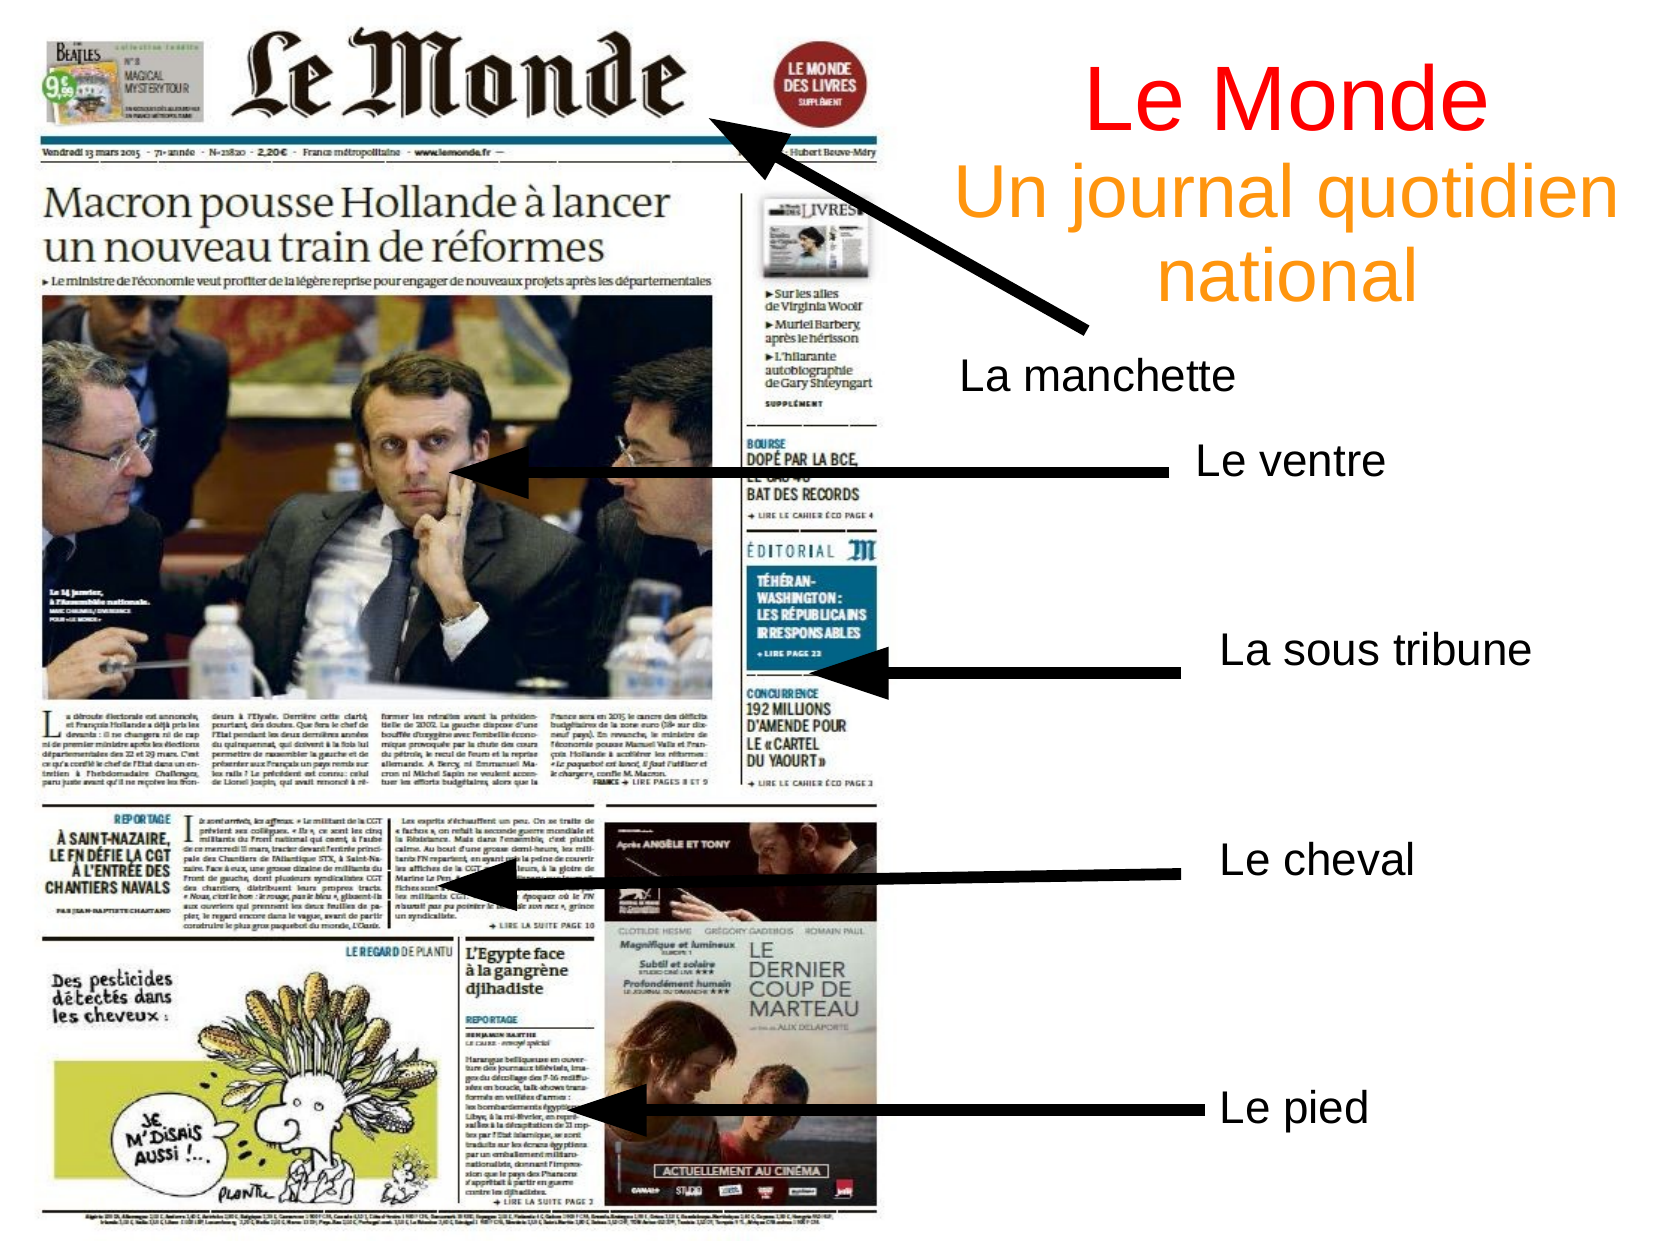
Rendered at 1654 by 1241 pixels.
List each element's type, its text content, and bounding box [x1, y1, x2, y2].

picture [755, 573, 871, 640]
title Le Monde Un journal quotidien national [921, 47, 1654, 318]
text_box Le ventre [1181, 427, 1595, 494]
text_box Le cheval [1204, 826, 1607, 893]
picture [758, 649, 824, 658]
text_box Le pied [1204, 1074, 1595, 1141]
text_box La manchette [944, 342, 1382, 460]
text_box La sous tribune [1204, 616, 1619, 683]
picture [11, 15, 898, 1241]
